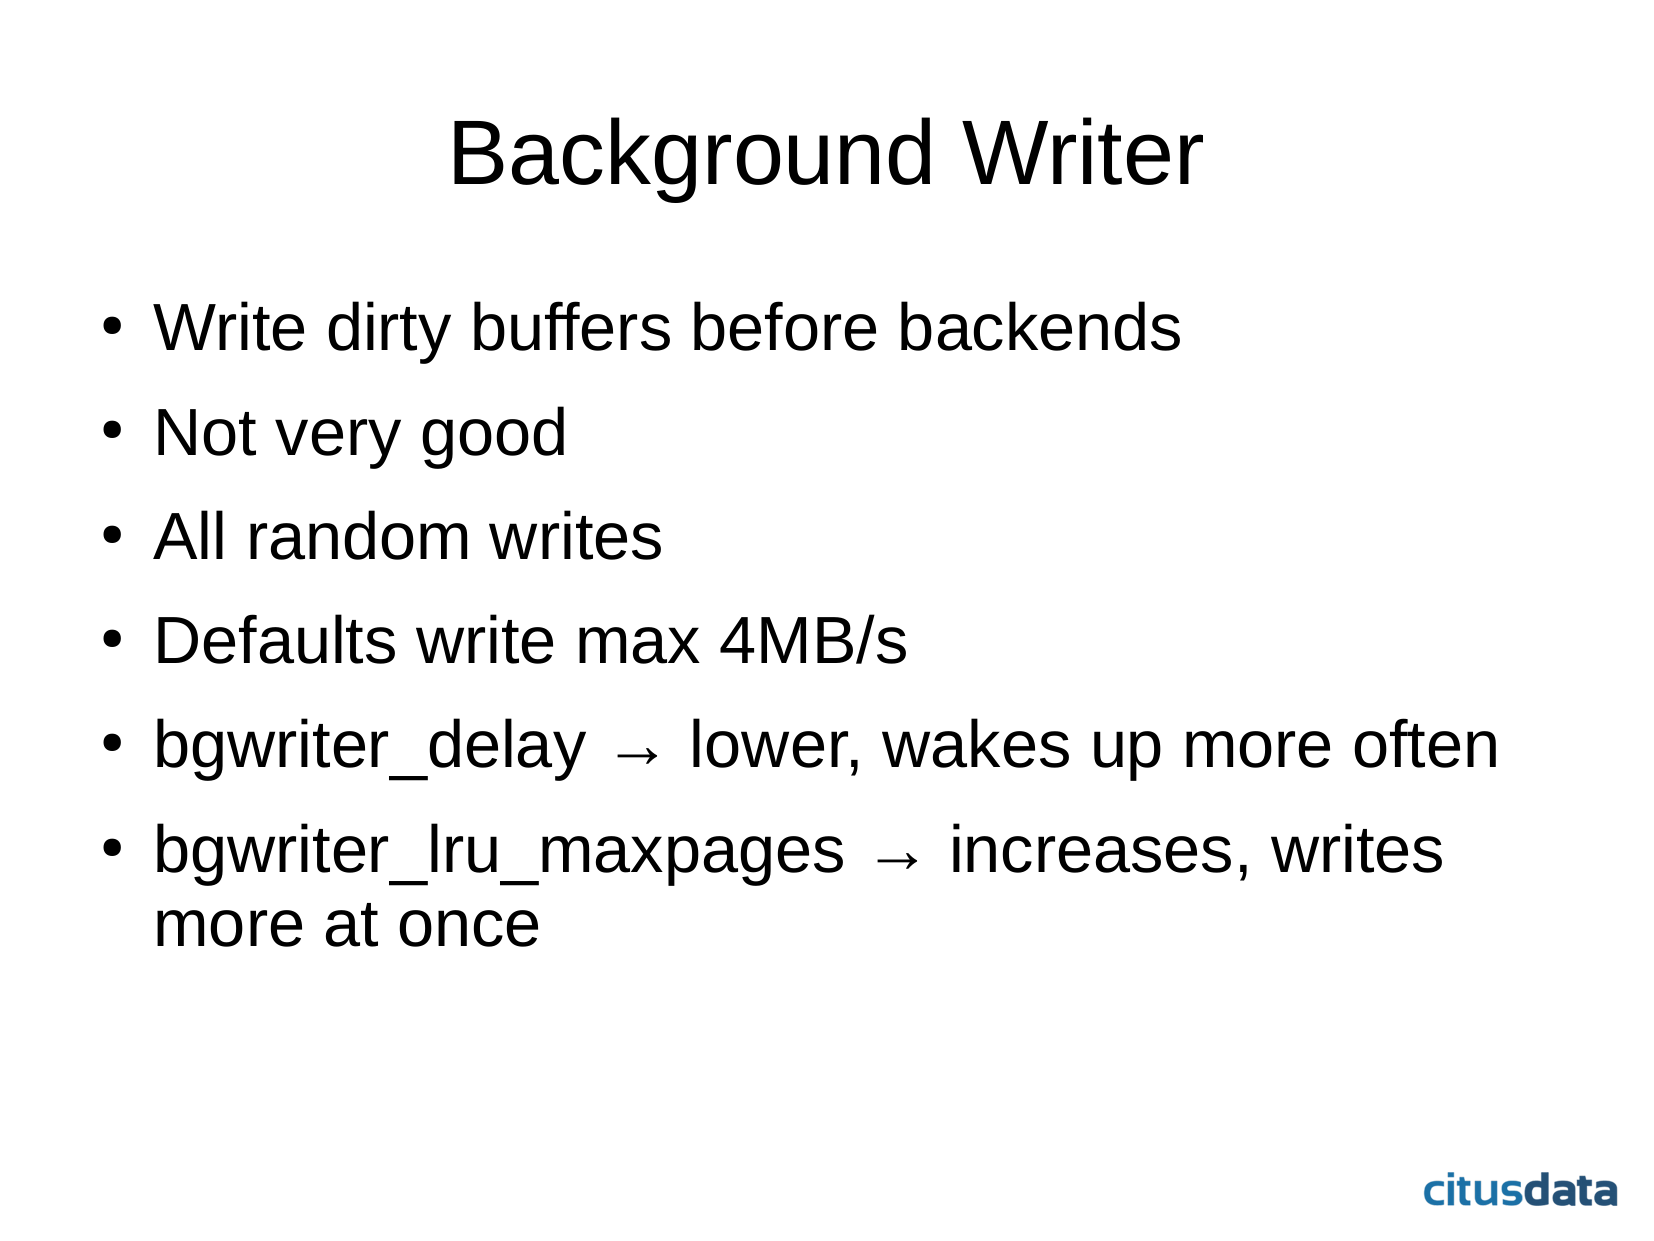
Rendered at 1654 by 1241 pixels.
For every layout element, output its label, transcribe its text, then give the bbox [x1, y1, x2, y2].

title Background Writer [82, 49, 1571, 257]
list Write dirty buffers before backends Not very good All random writes Defaults write max 4MB/s bgwriter_delay → lower, wakes up more often bgwriter_lru_maxpages → increases, writes more at once [82, 290, 1571, 1096]
picture [1420, 1167, 1622, 1209]
